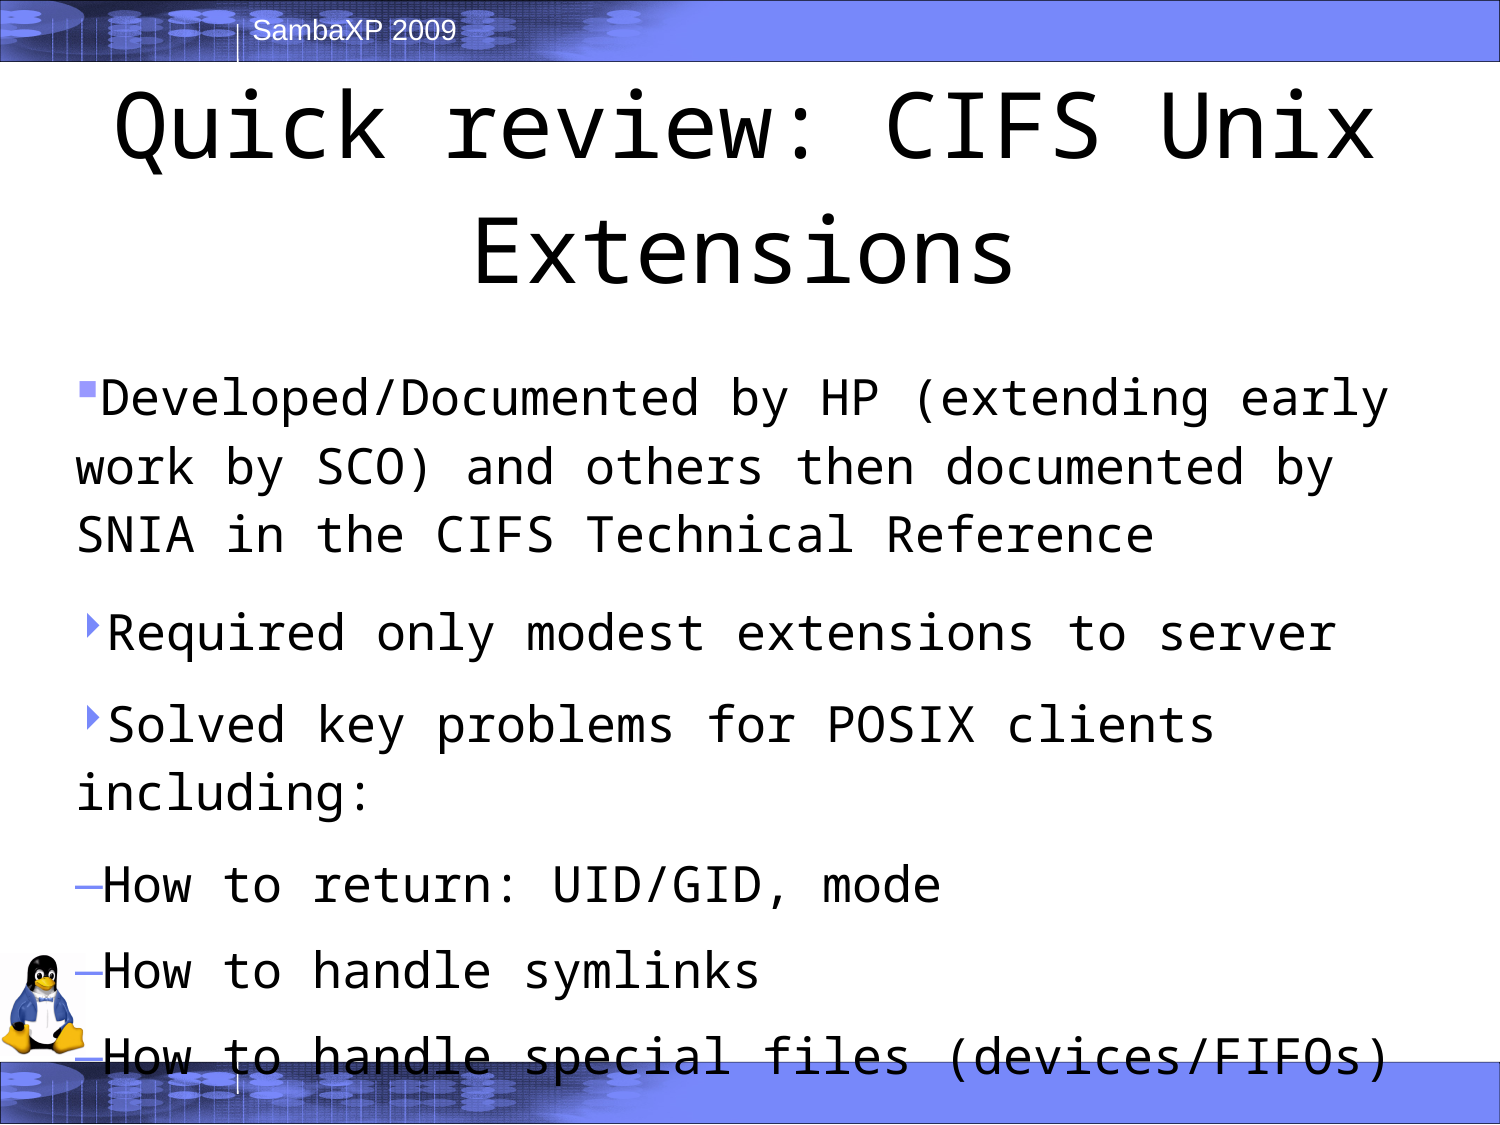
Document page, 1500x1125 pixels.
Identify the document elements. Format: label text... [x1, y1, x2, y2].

title Quick review: CIFS Unix Extensions [69, 79, 1422, 292]
picture [1, 1, 1499, 61]
picture [1, 1063, 1499, 1123]
list Developed/Documented by HP (extending early work by SCO) and others then documented by SNIA in the CIFS Technical Reference Required only modest extensions to server Solved key problems for POSIX clients including: How to return: UID/GID, mode How to handle symlinks How to handle special files (devices/FIFOs) [75, 362, 1426, 1101]
